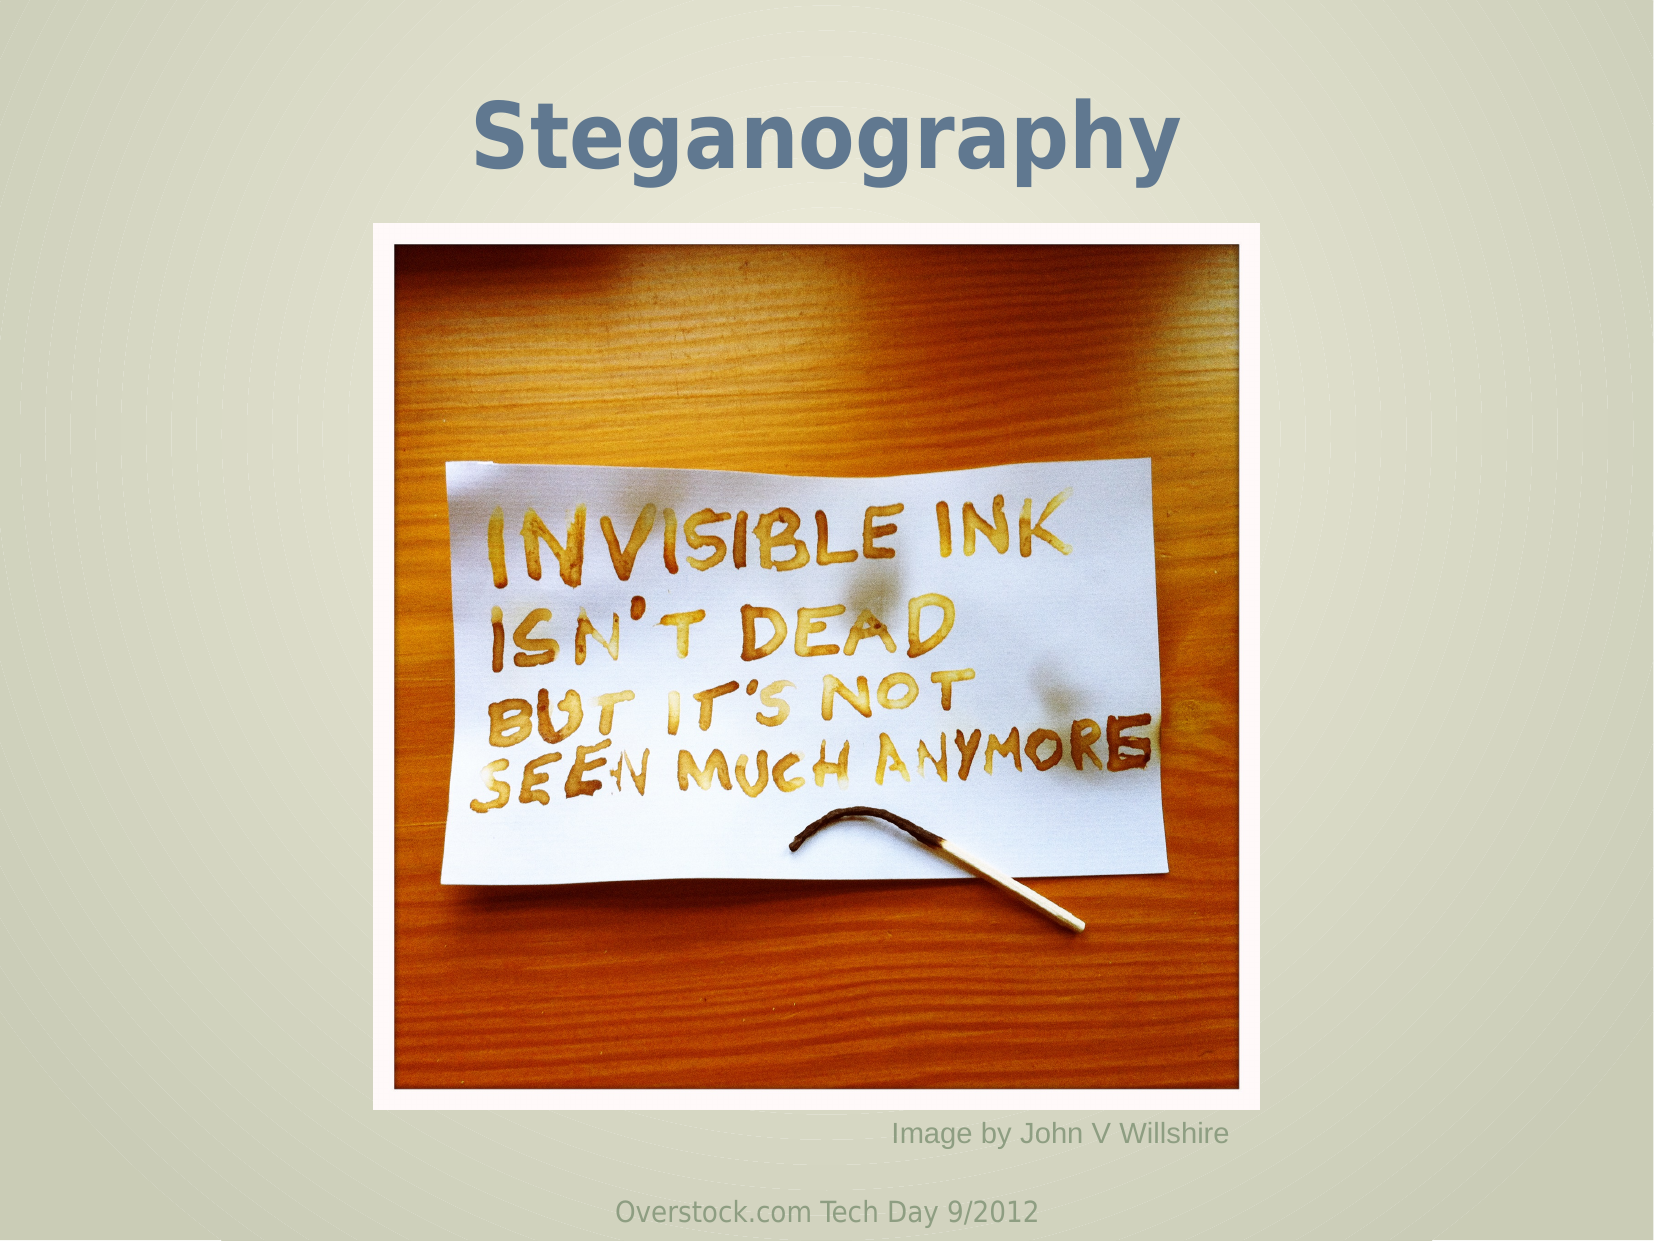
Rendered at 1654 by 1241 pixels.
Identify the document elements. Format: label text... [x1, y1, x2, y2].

picture [373, 223, 1260, 1110]
text_box Image by John V Willshire [389, 1109, 1245, 1167]
title Steganography [82, 49, 1571, 226]
